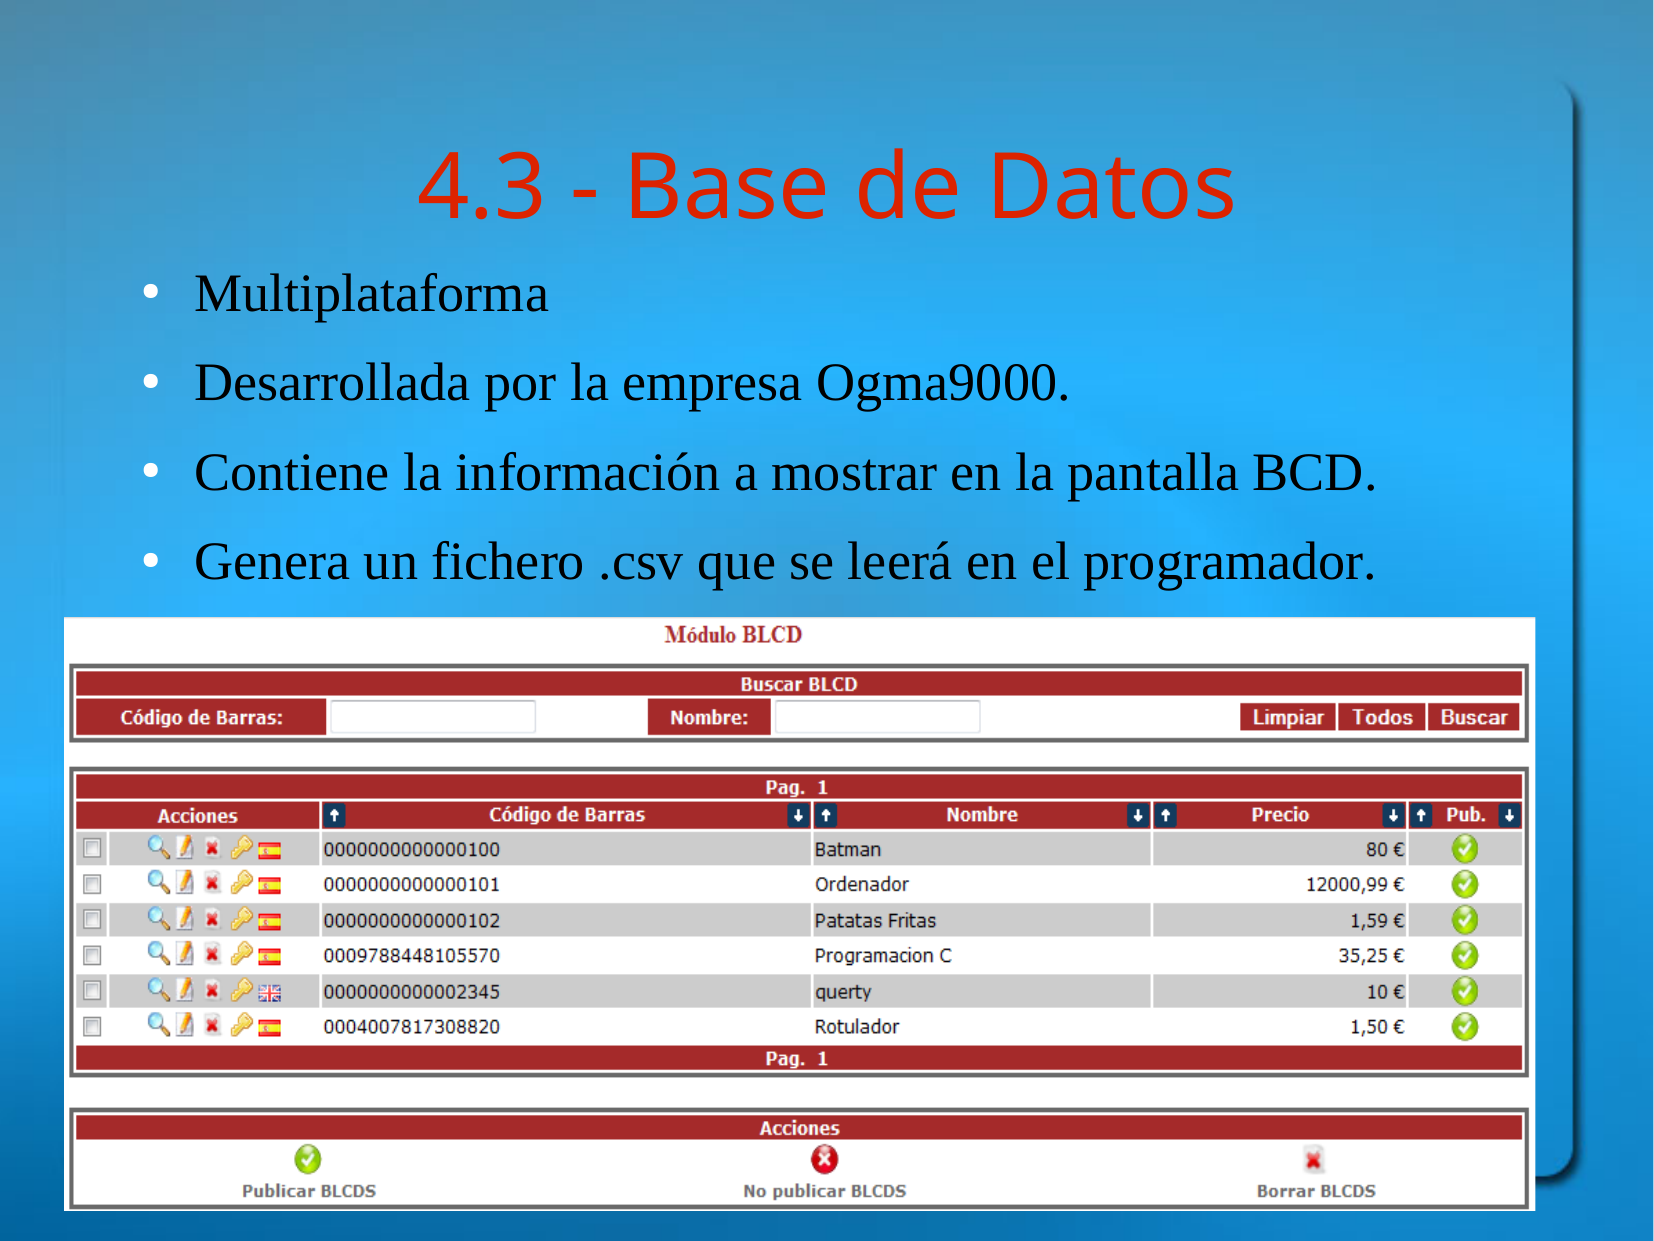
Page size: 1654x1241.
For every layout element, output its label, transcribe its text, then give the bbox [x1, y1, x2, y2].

title 4.3 - Base de Datos [121, 119, 1534, 248]
list Multiplataforma Desarrollada por la empresa Ogma9000. Contiene la información a mostrar en la pantalla BCD. Genera un fichero .csv que se leerá en el programador. [123, 262, 1536, 617]
picture [0, 0, 1654, 1241]
